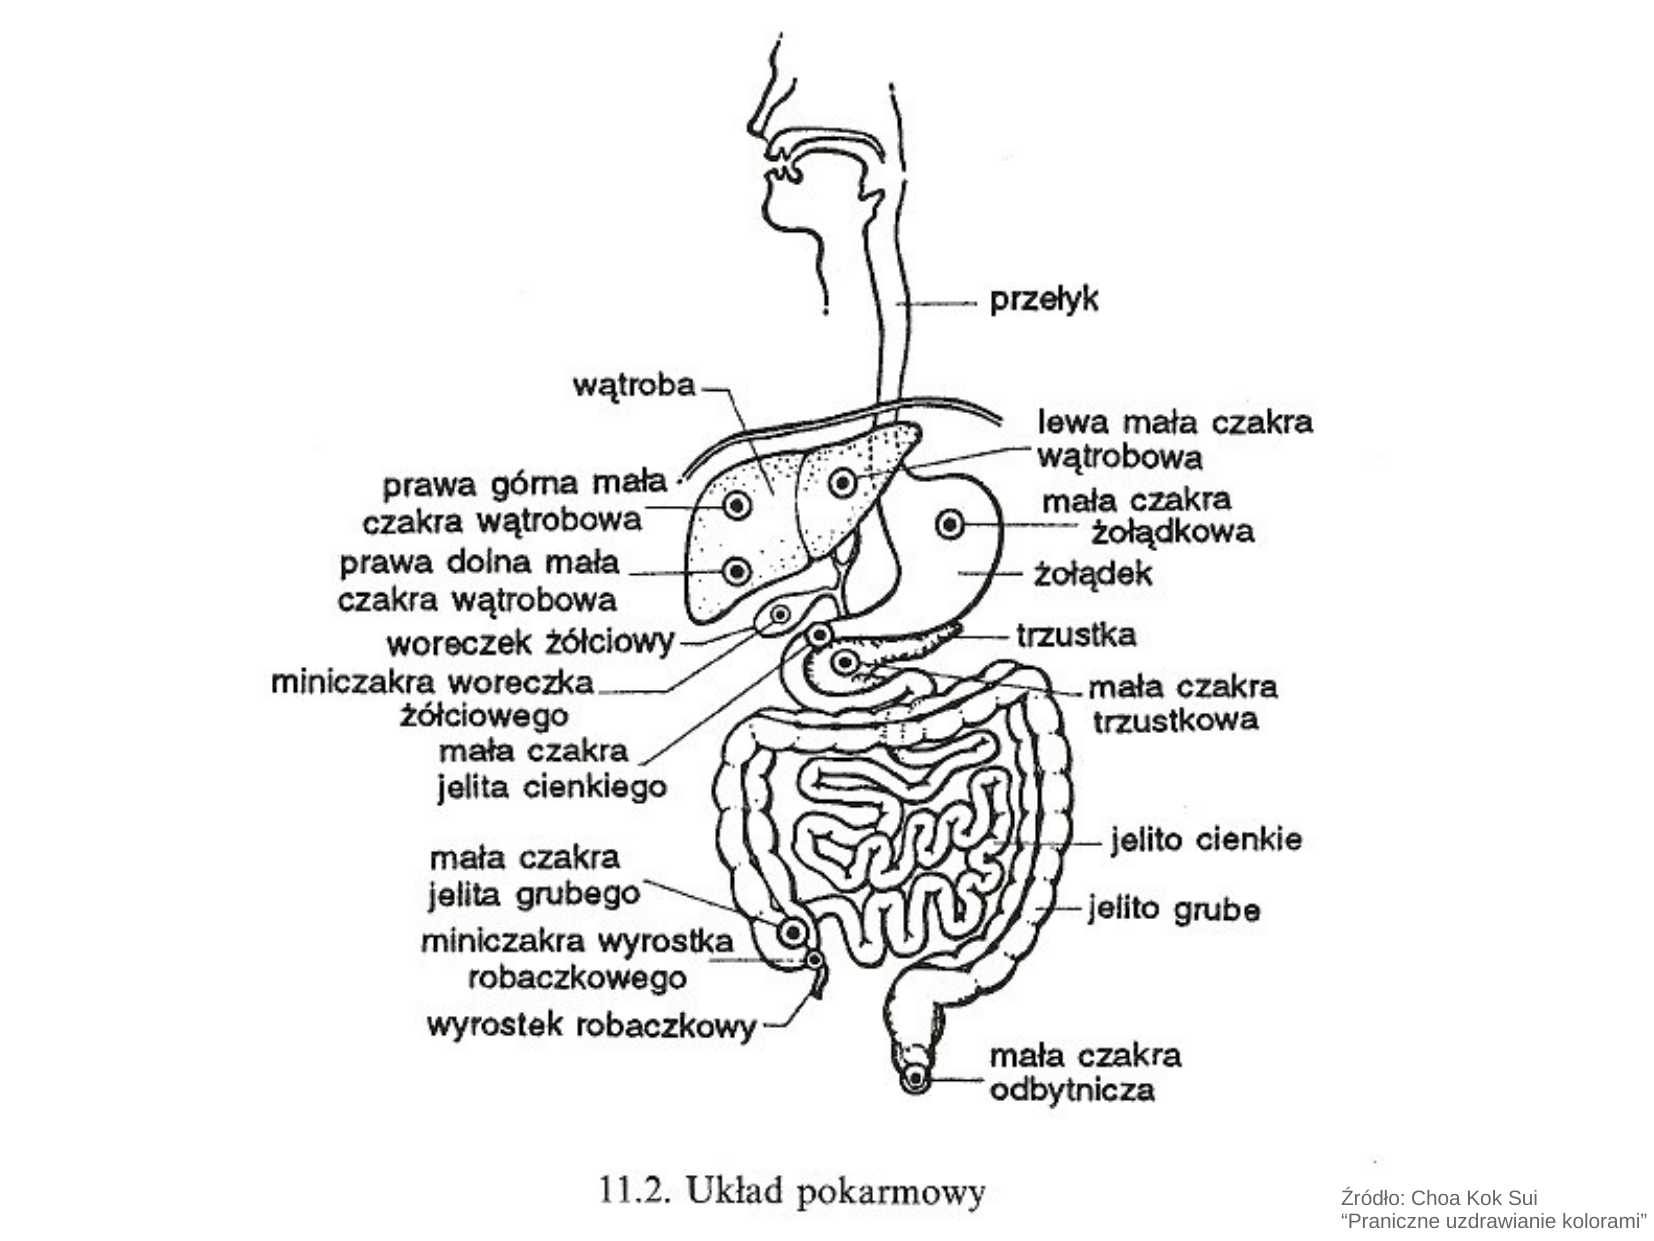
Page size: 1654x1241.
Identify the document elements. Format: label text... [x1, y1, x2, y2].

picture [248, 0, 1406, 1241]
text_box Źródło: Choa Kok Sui “Praniczne uzdrawianie kolorami” [1335, 1181, 1654, 1240]
